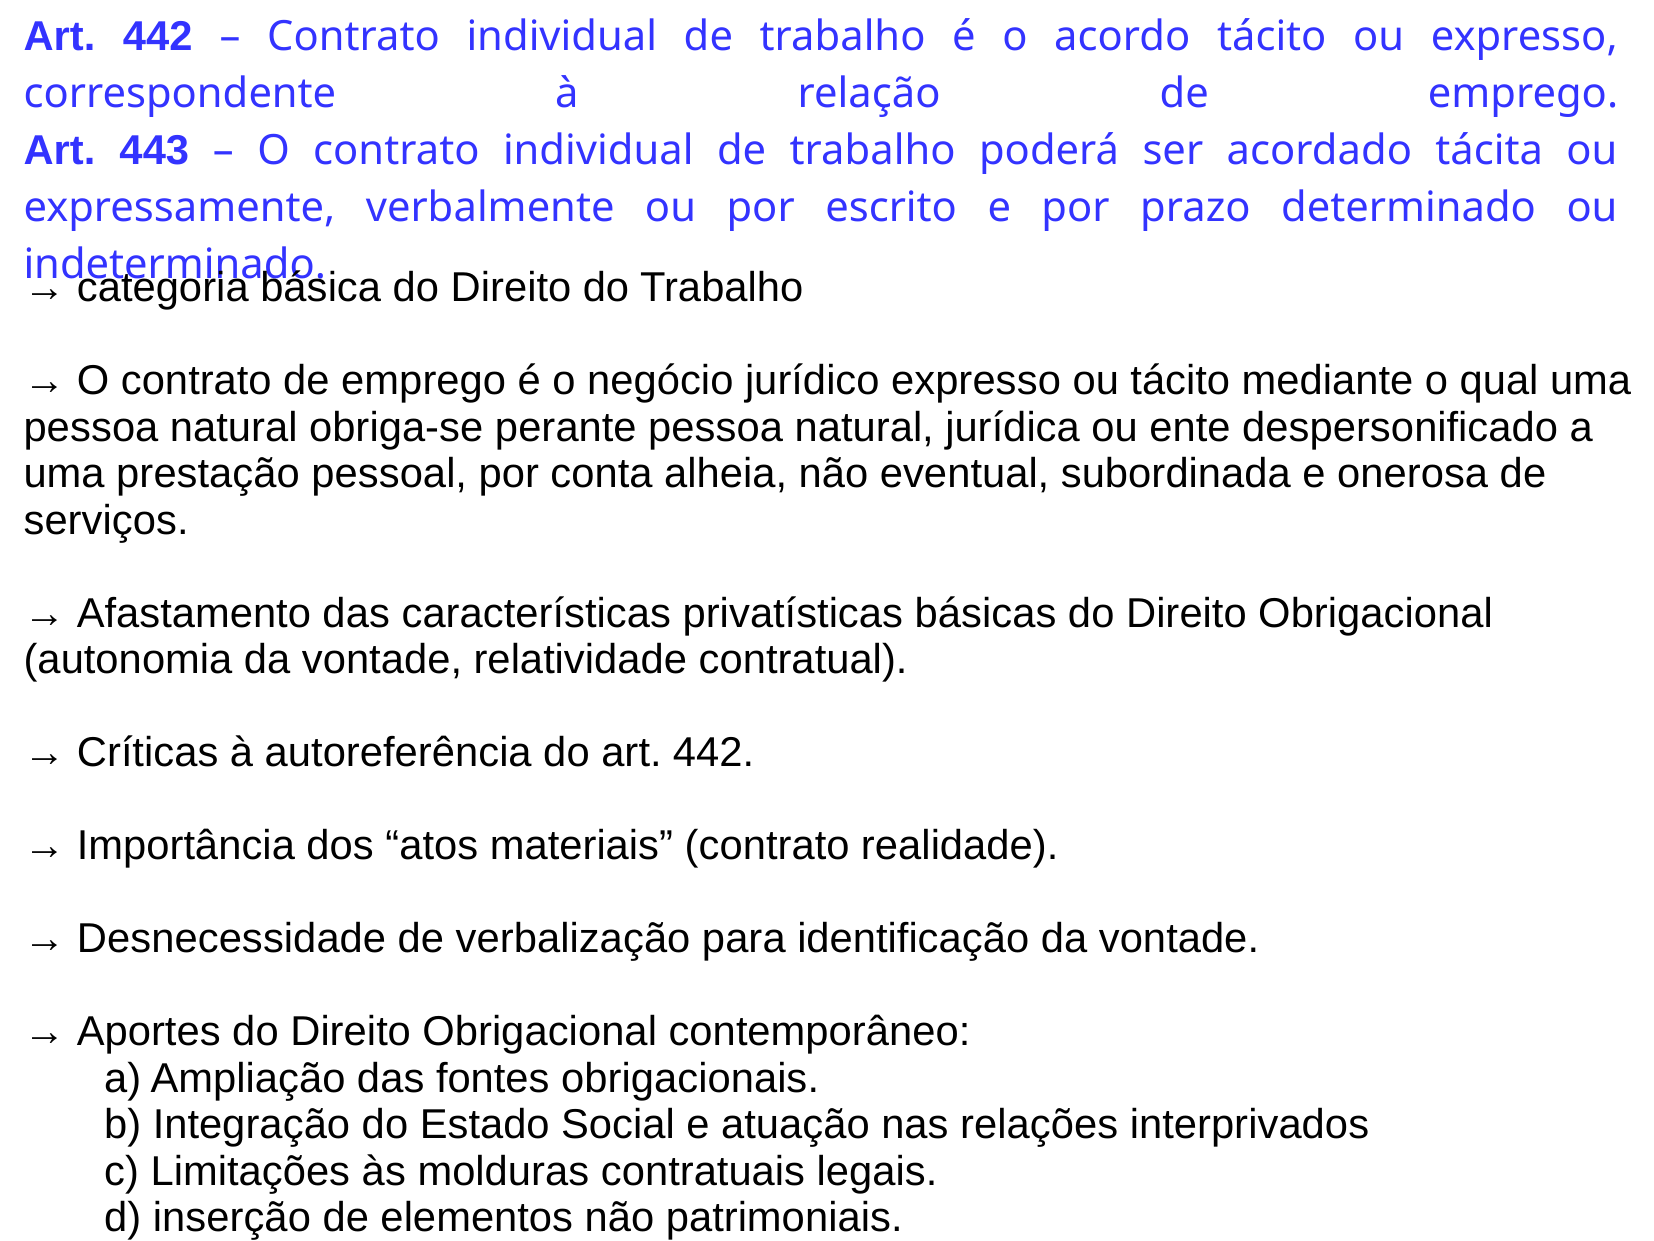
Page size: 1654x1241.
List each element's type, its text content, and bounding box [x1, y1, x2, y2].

title Art. 442 – Contrato individual de trabalho é o acordo tácito ou expresso, correspondente à relação de emprego. Art. 443 – O contrato individual de trabalho poderá ser acordado tácita ou expressamente, verbalmente ou por escrito e por prazo determinado ou indeterminado. [23, 23, 1619, 260]
text_box → categoria básica do Direito do Trabalho → O contrato de emprego é o negócio jurídico expresso ou tácito mediante o qual uma pessoa natural obriga-se perante pessoa natural, jurídica ou ente despersonificado a uma prestação pessoal, por conta alheia, não eventual, subordinada e onerosa de serviços. → Afastamento das características privatísticas básicas do Direito Obrigacional (autonomia da vontade, relatividade contratual). → Críticas à autoreferência do art. 442. → Importância dos “atos materiais” (contrato realidade). → Desnecessidade de verbalização para identificação da vontade. → Aportes do Direito Obrigacional contemporâneo: a) Ampliação das fontes obrigacionais. b) Integração do Estado Social e atuação nas relações interprivados c) Limitações às molduras contratuais legais. d) inserção de elementos não patrimoniais. [23, 260, 1654, 1241]
